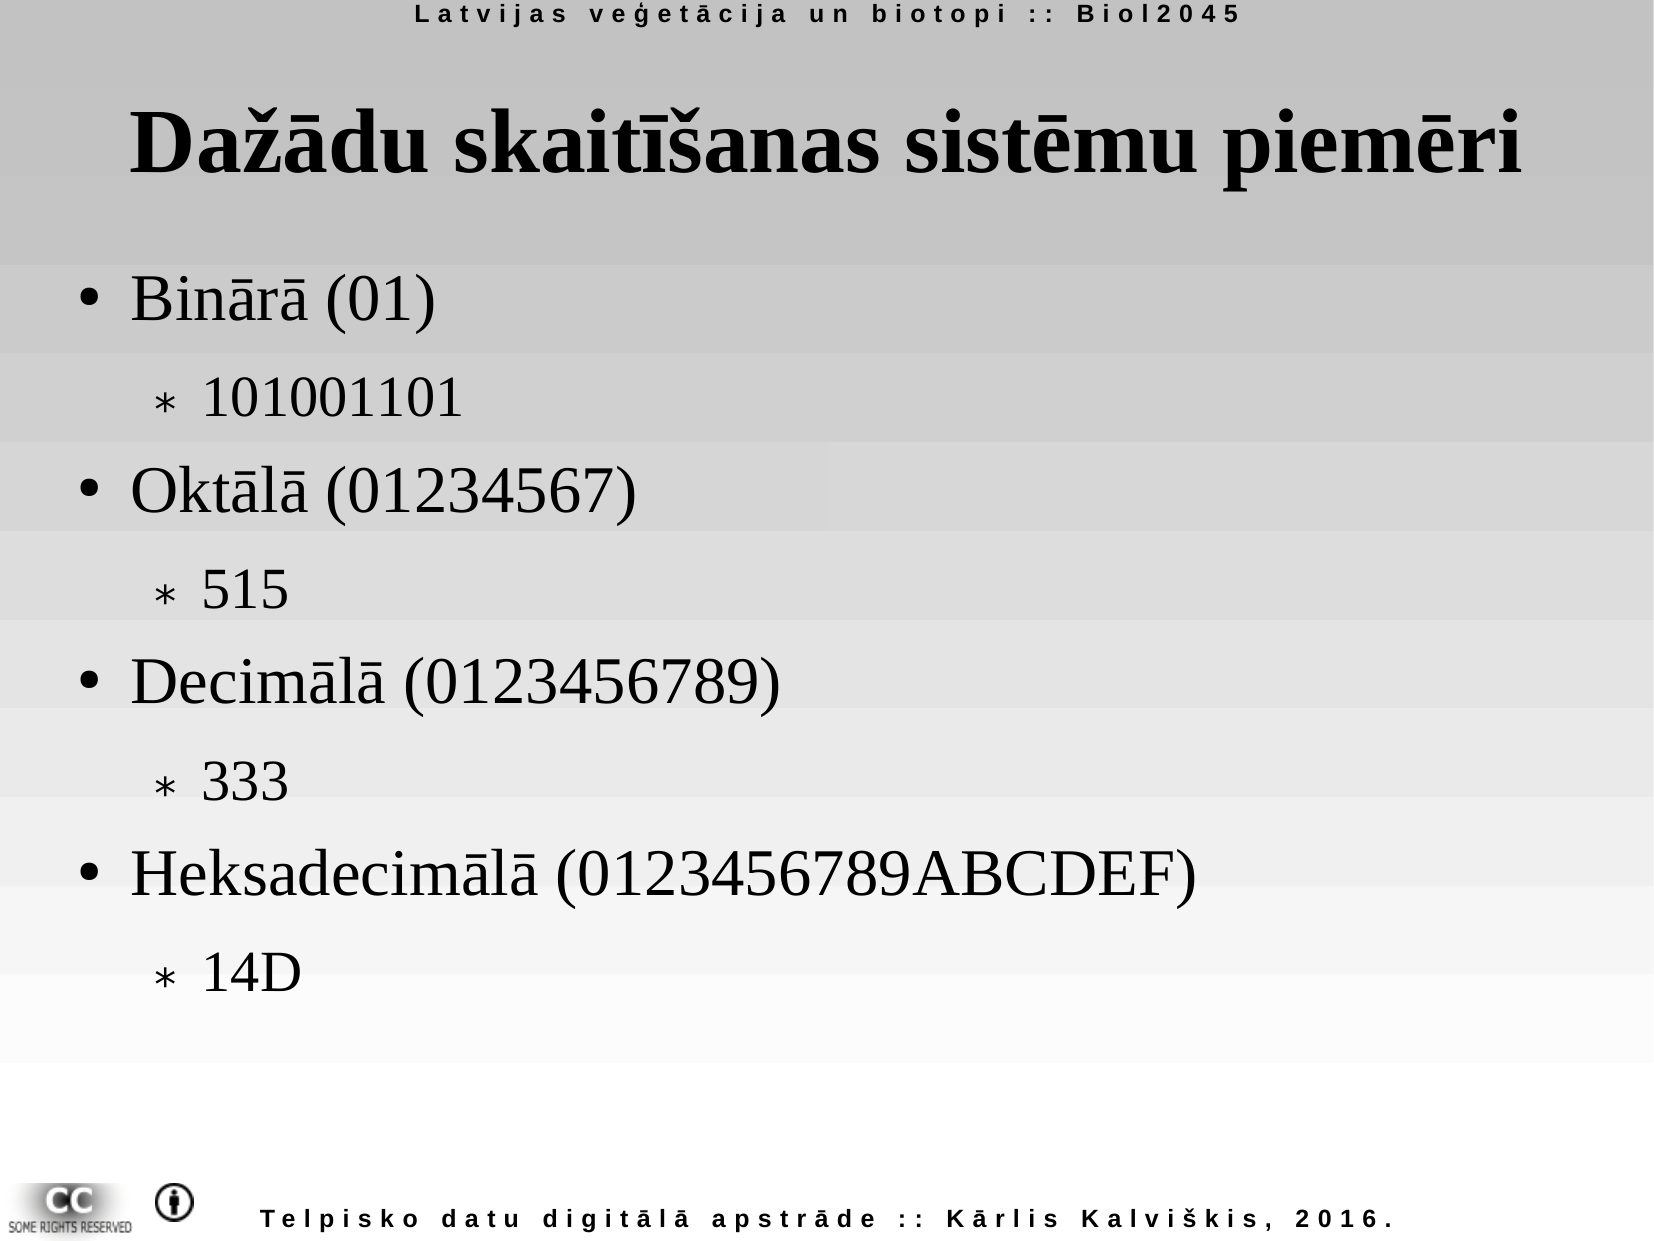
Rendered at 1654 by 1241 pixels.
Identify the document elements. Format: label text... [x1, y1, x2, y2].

list Binārā (01) 101001101 Oktālā (01234567) 515 Decimālā (0123456789) 333 Heksadecimālā (0123456789ABCDEF) 14D [59, 261, 1596, 1175]
picture [0, 0, 1654, 1241]
title Dažādu skaitīšanas sistēmu piemēri [59, 37, 1596, 246]
